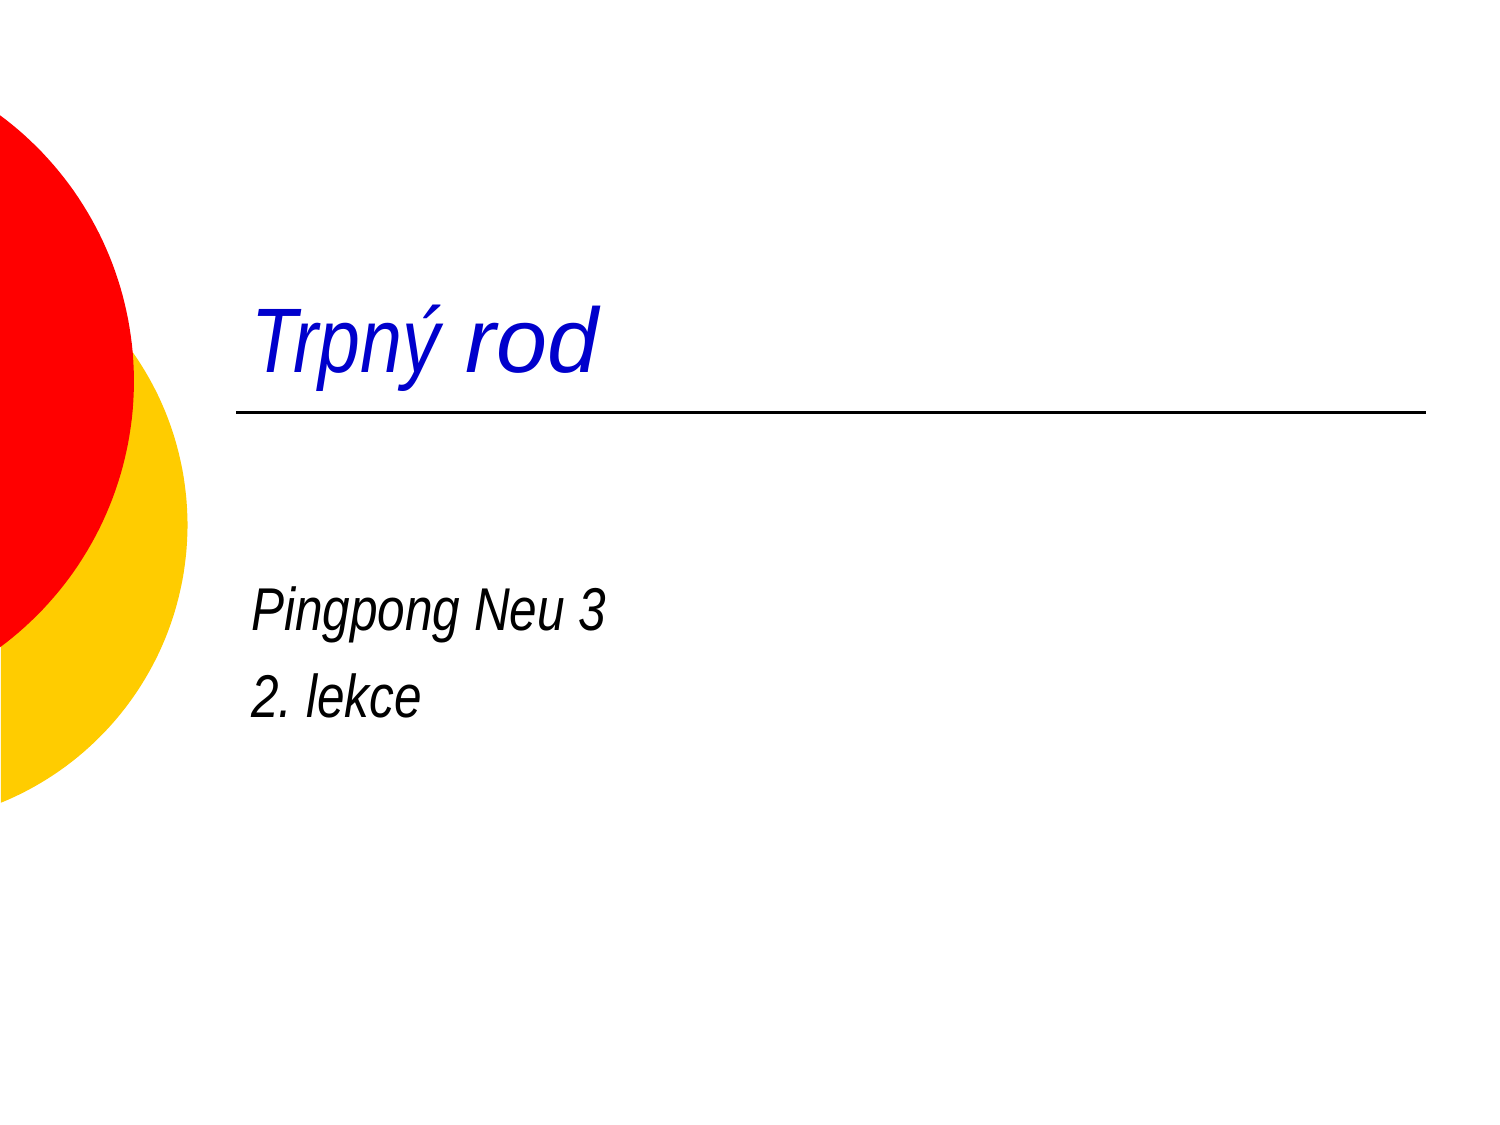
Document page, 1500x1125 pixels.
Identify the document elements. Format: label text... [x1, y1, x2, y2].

subtitle Pingpong Neu 3 2. lekce [236, 562, 1425, 850]
title Trpný rod [236, 161, 1425, 399]
